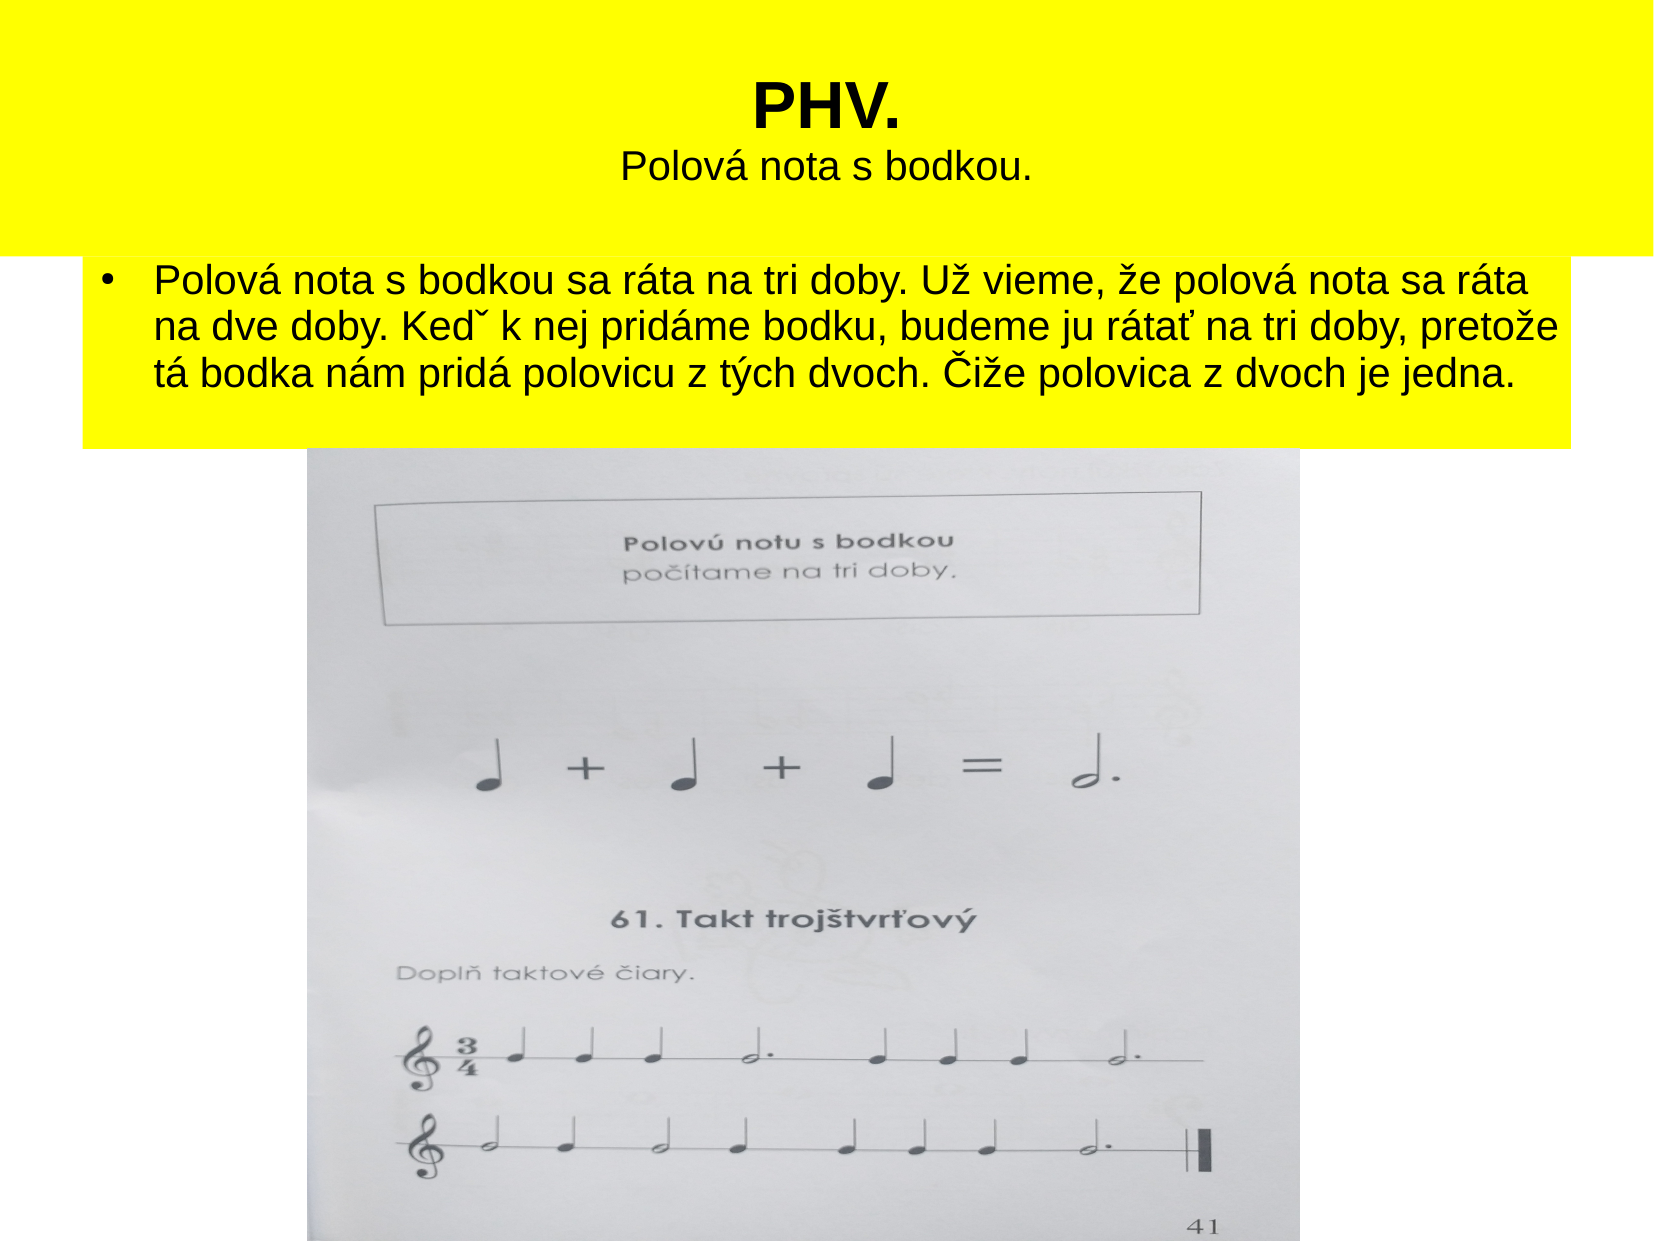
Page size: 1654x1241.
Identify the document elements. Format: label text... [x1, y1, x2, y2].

title PHV. Polová nota s bodkou. [0, 0, 1654, 257]
list Polová nota s bodkou sa ráta na tri doby. Už vieme, že polová nota sa ráta na dve doby. Kedˇ k nej pridáme bodku, budeme ju rátať na tri doby, pretože tá bodka nám pridá polovicu z tých dvoch. Čiže polovica z dvoch je jedna. [82, 256, 1571, 449]
picture [307, 448, 1300, 1241]
